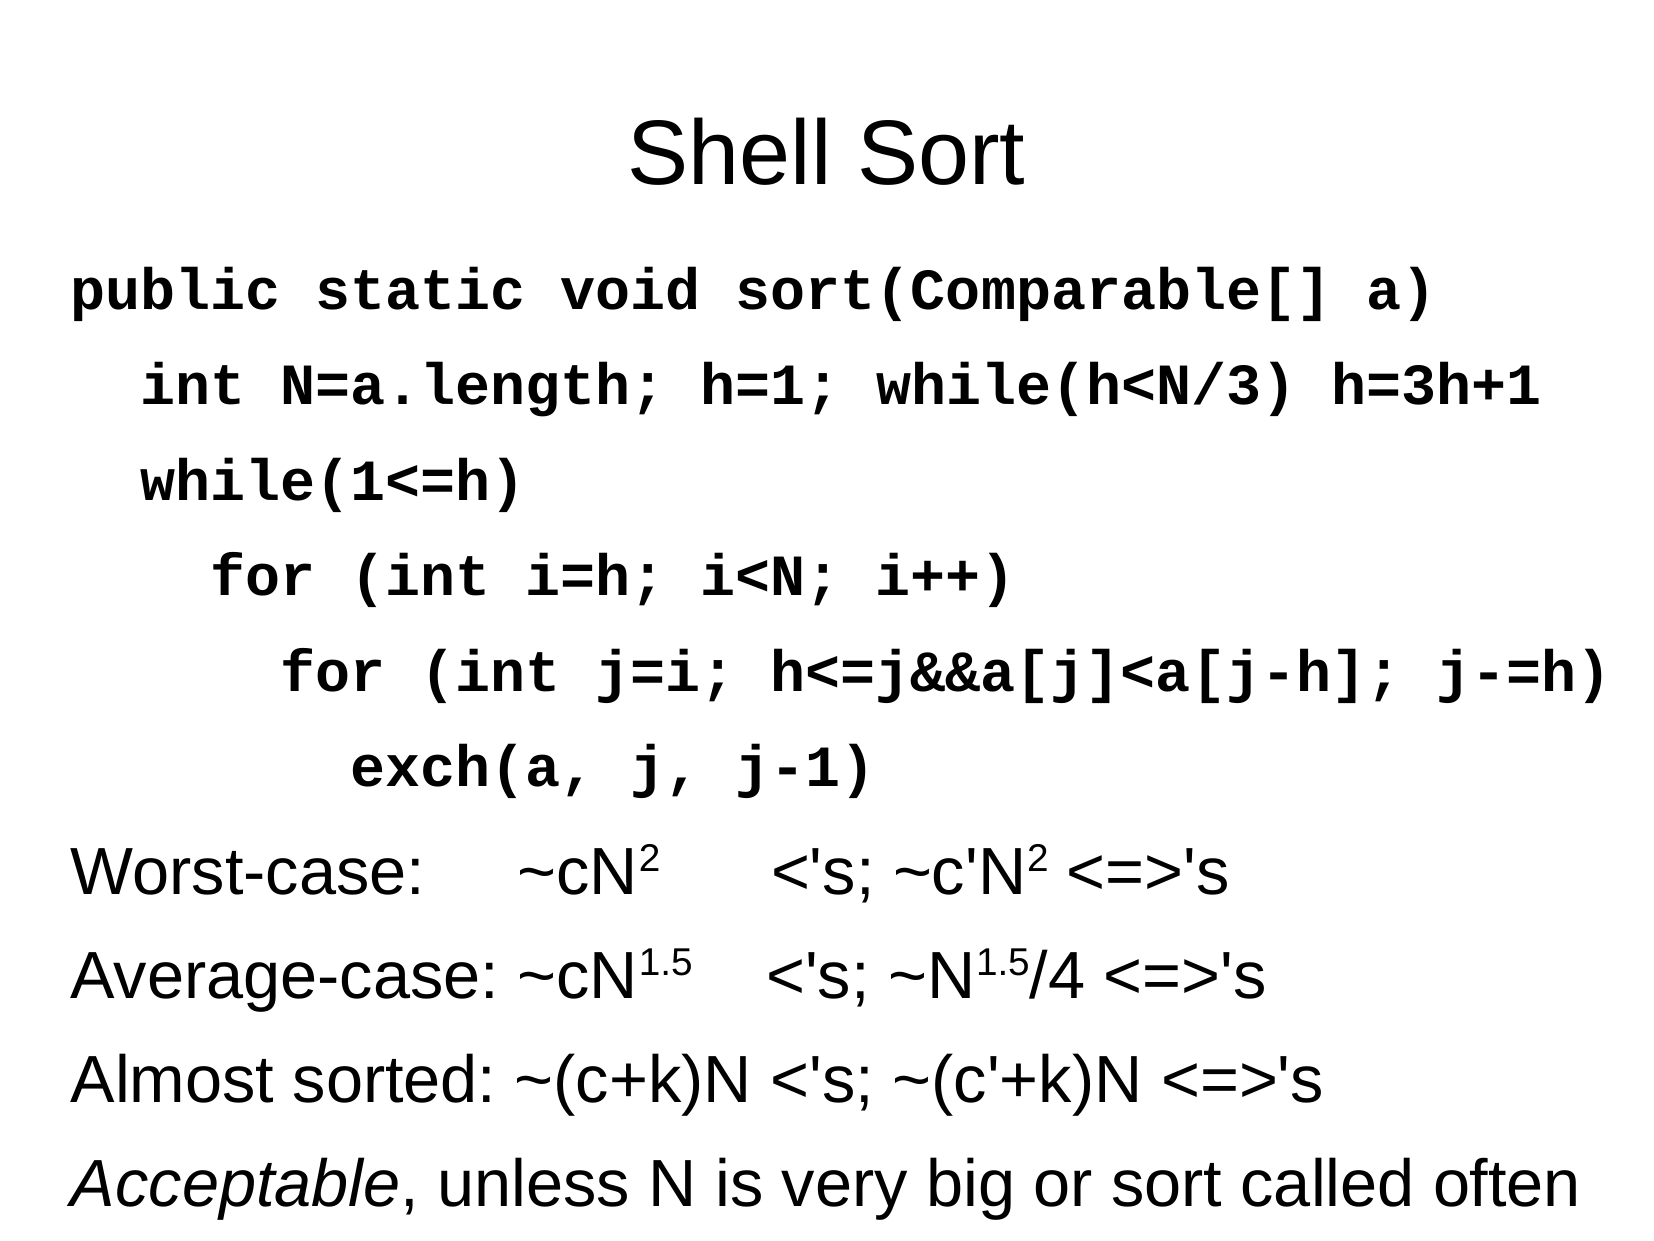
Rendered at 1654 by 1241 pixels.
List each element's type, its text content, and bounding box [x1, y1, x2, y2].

list public static void sort(Comparable[] a) int N=a.length; h=1; while(h<N/3) h=3h+1 while(1<=h) for (int i=h; i<N; i++) for (int j=i; h<=j&&a[j]<a[j-h]; j-=h) exch(a, j, j-1) Worst-case: ~cN2 <'s; ~c'N2 <=>'s Average-case: ~cN1.5 <'s; ~N1.5/4 <=>'s Almost sorted: ~(c+k)N <'s; ~(c'+k)N <=>'s Acceptable, unless N is very big or sort called often [70, 260, 1654, 1229]
title Shell Sort [82, 49, 1571, 257]
